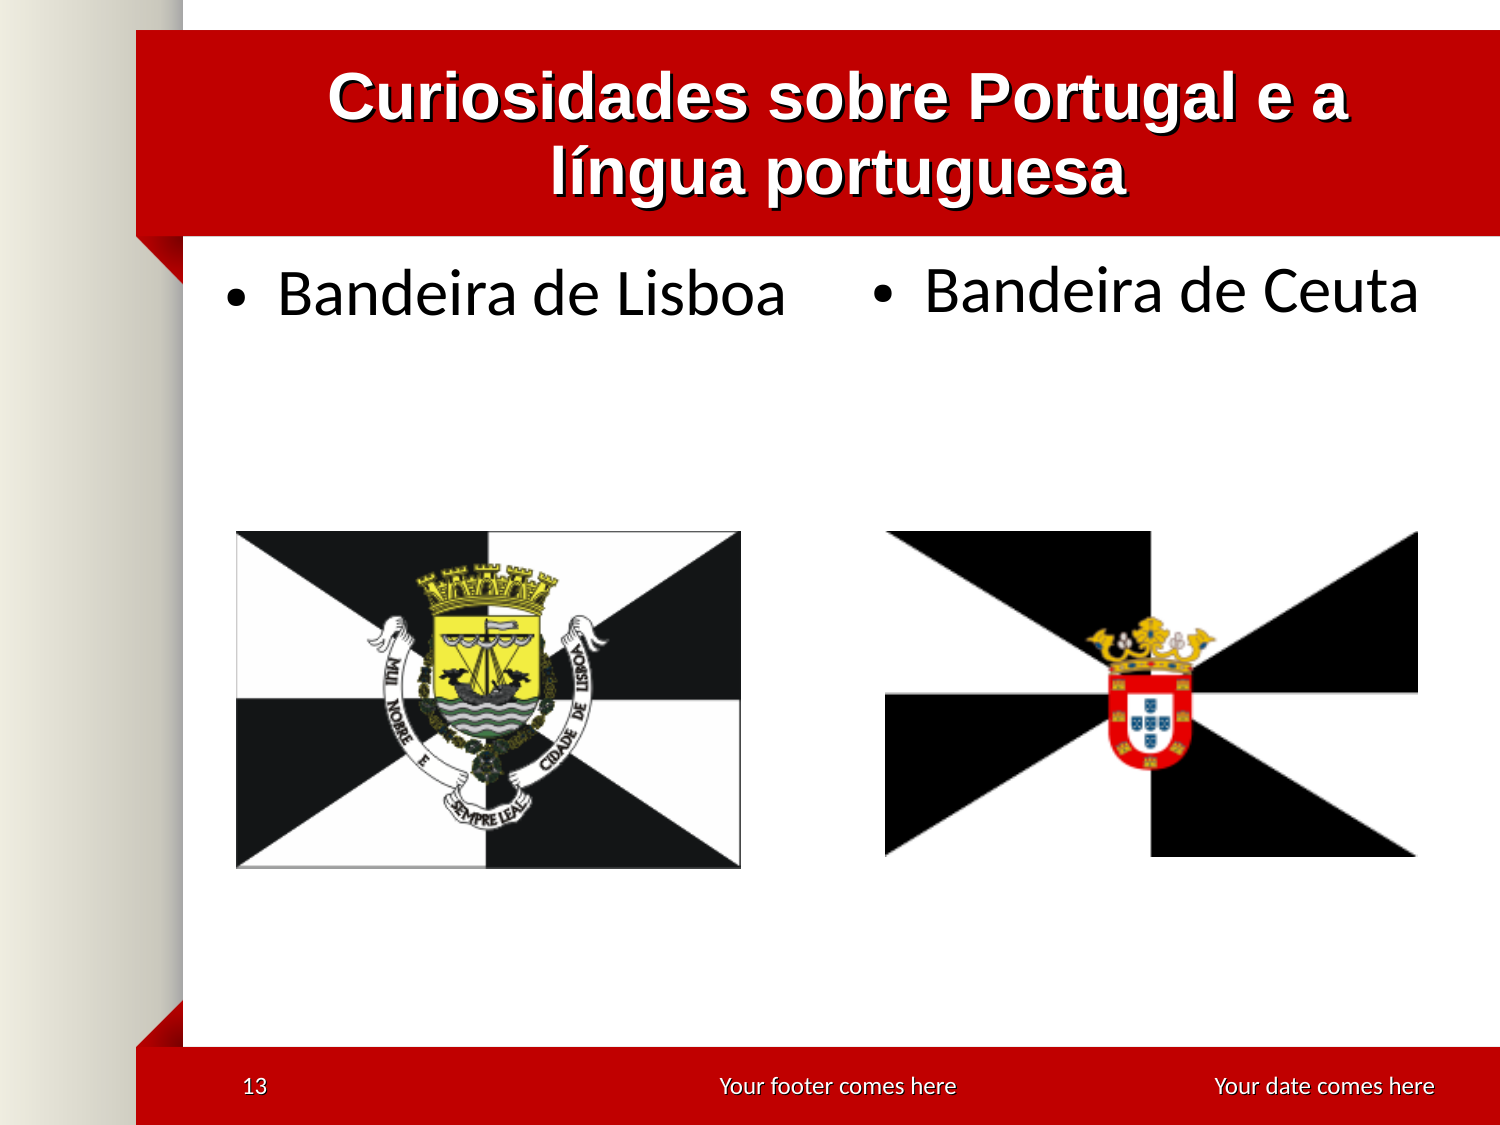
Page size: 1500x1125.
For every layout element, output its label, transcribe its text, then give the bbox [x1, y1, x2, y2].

title Curiosidades sobre Portugal e a língua portuguesa [230, 54, 1447, 214]
list Bandeira de Lisboa [206, 265, 801, 384]
picture [0, 0, 1500, 1125]
list Bandeira de Ceuta [853, 262, 1448, 355]
